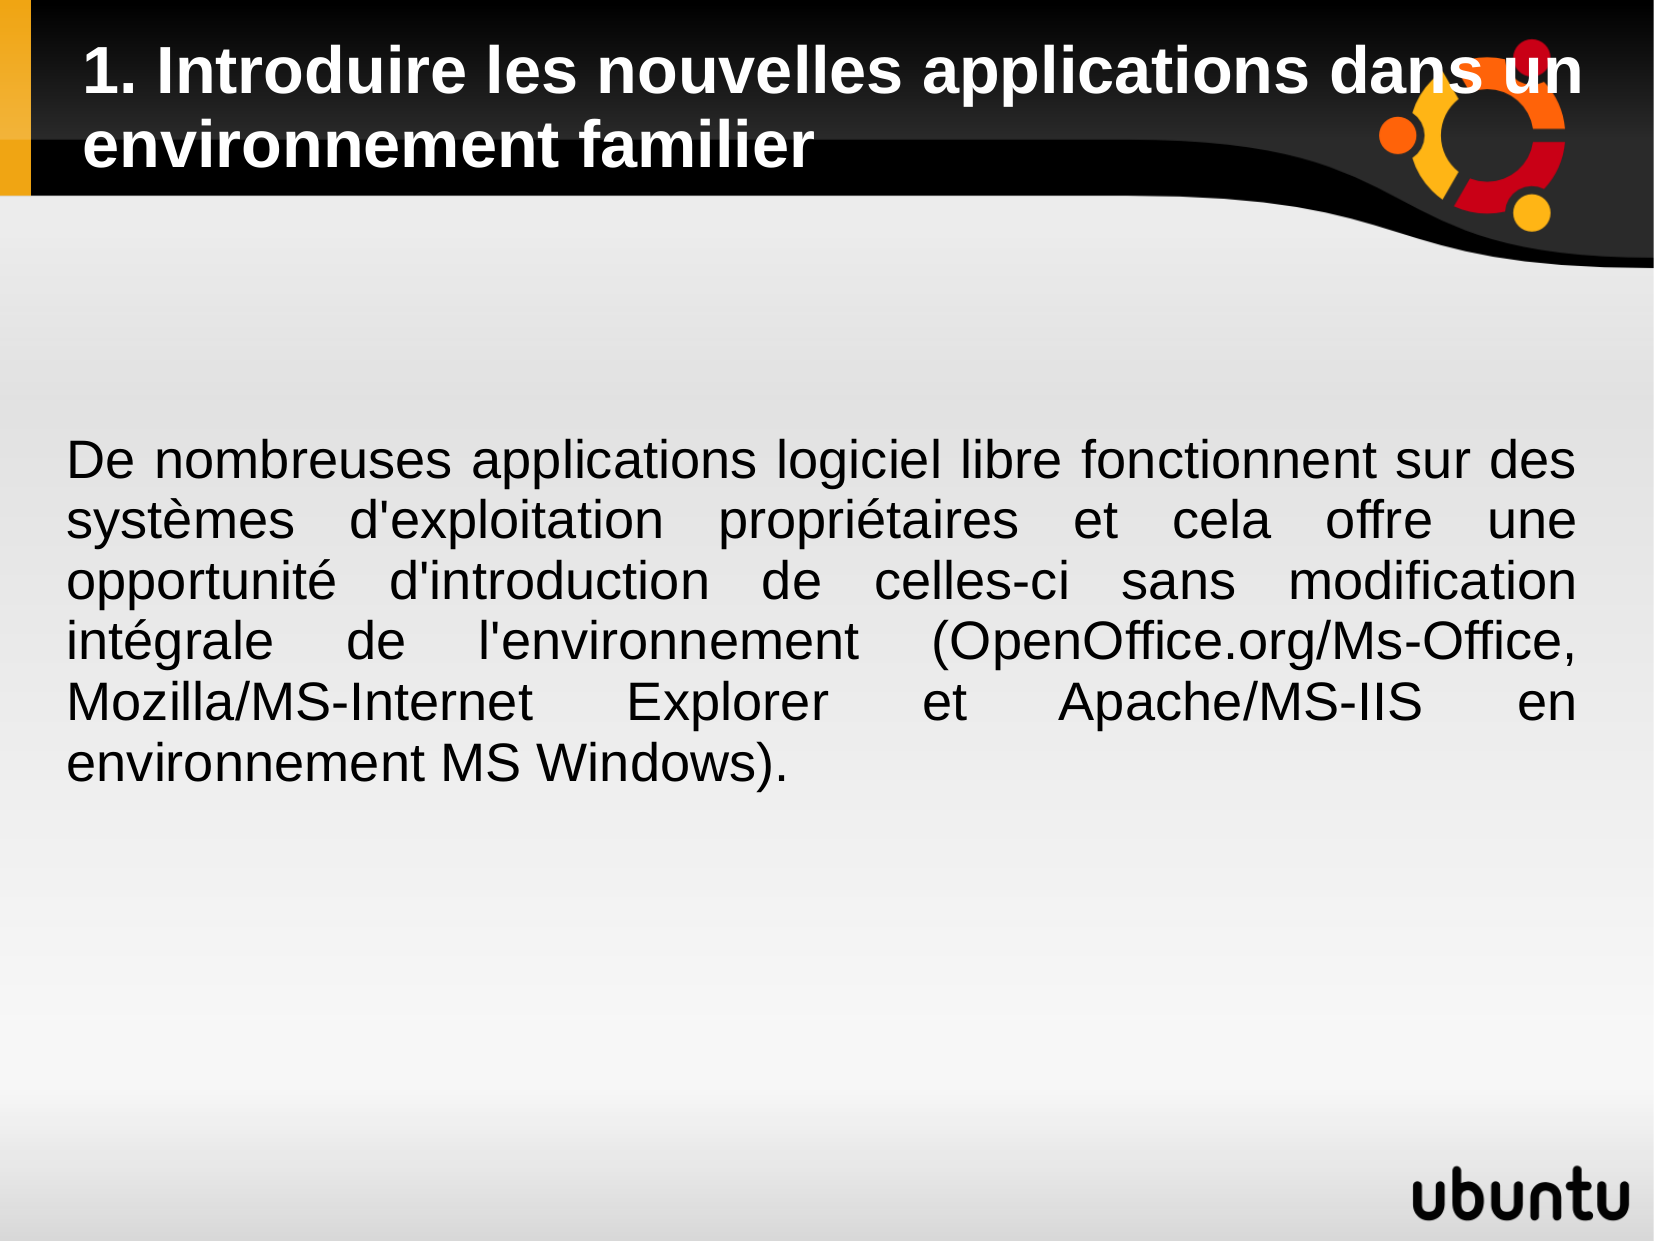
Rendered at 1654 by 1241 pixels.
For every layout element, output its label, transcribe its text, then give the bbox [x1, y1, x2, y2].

title 1. Introduire les nouvelles applications dans un environnement familier [82, 20, 1595, 195]
text_box De nombreuses applications logiciel libre fonctionnent sur des systèmes d'exploitation propriétaires et cela offre une opportunité d'introduction de celles-ci sans modification intégrale de l'environnement (OpenOffice.org/Ms-Office, Mozilla/MS-Internet Explorer et Apache/MS-IIS en environnement MS Windows). [51, 421, 1595, 886]
picture [0, 0, 1654, 1241]
